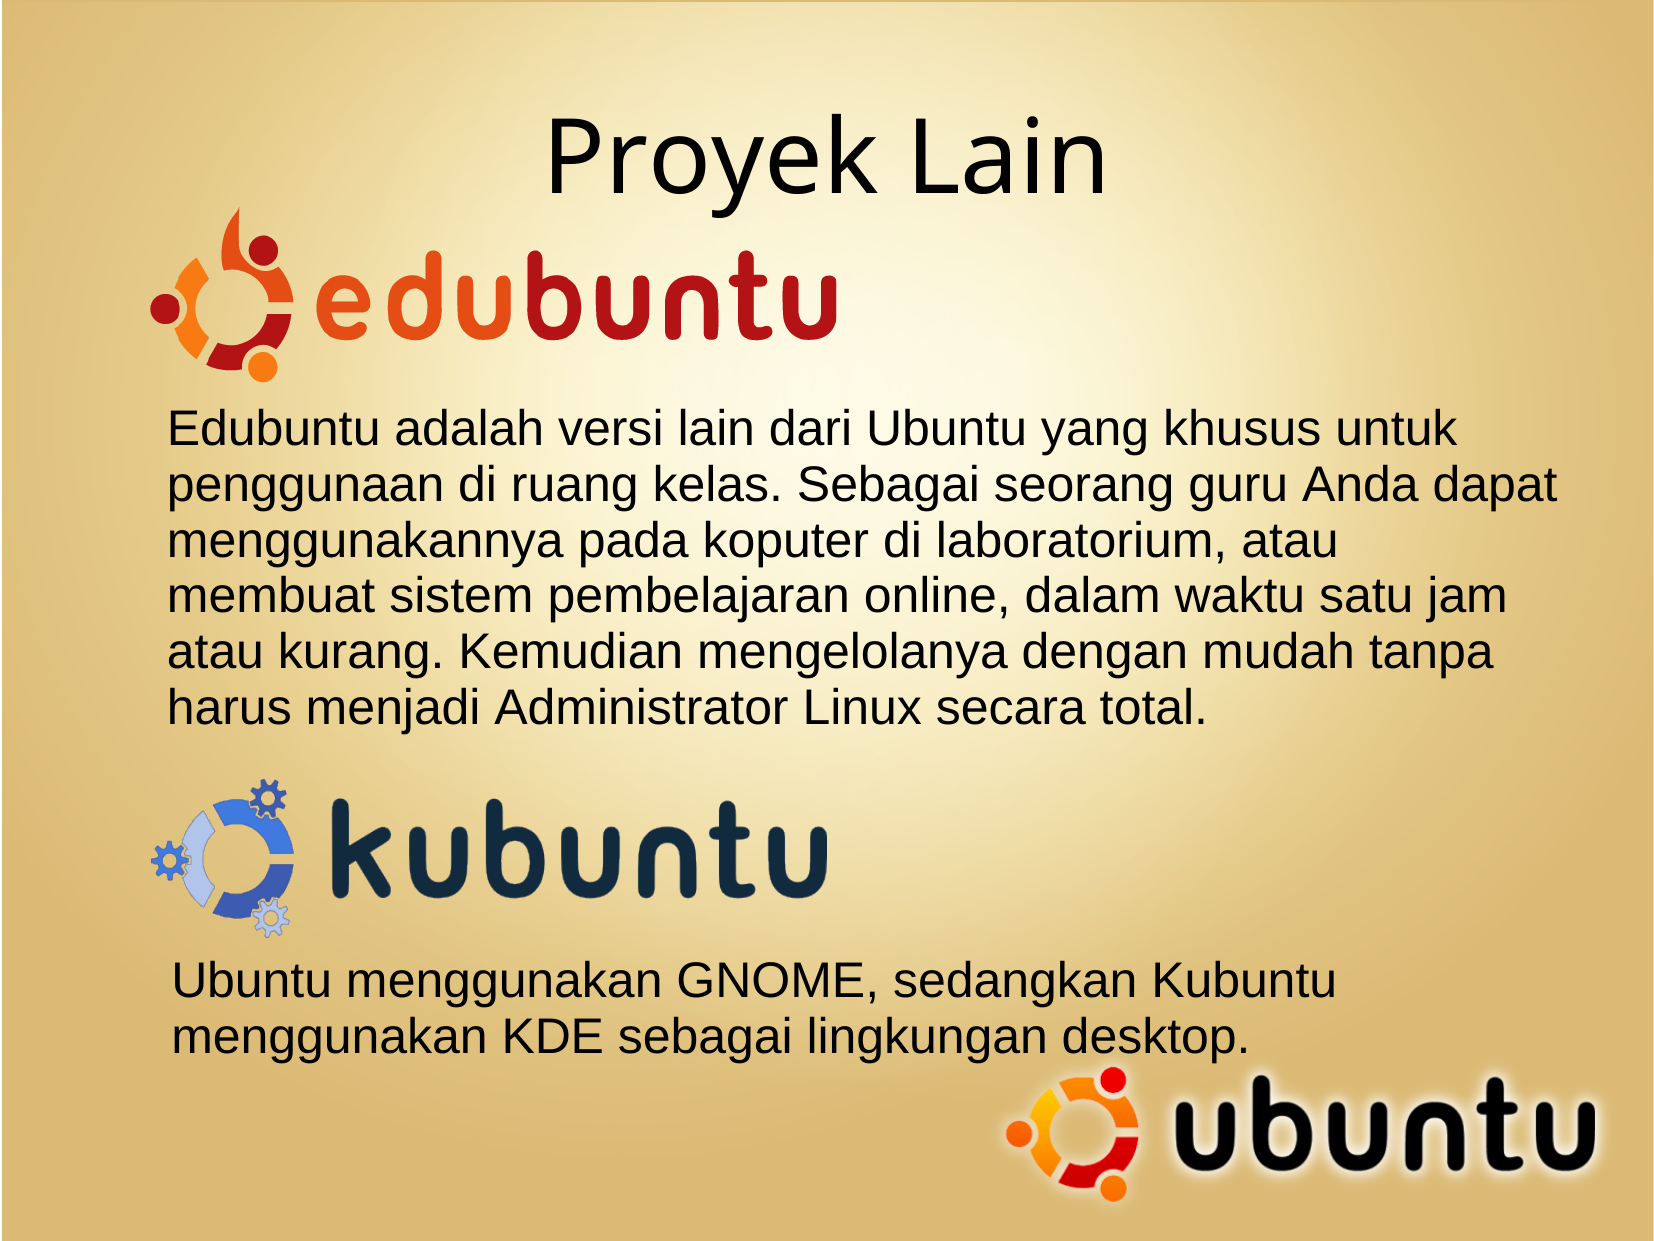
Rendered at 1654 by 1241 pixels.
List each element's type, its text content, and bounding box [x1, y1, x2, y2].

picture [2, 0, 1654, 1241]
text_box Ubuntu menggunakan GNOME, sedangkan Kubuntu menggunakan KDE sebagai lingkungan desktop. [156, 944, 1547, 1078]
text_box Edubuntu adalah versi lain dari Ubuntu yang khusus untuk penggunaan di ruang kelas. Sebagai seorang guru Anda dapat menggunakannya pada koputer di laboratorium, atau membuat sistem pembelajaran online, dalam waktu satu jam atau kurang. Kemudian mengelolanya dengan mudah tanpa harus menjadi Administrator Linux secara total. [152, 393, 1576, 720]
title Proyek Lain [82, 49, 1571, 257]
